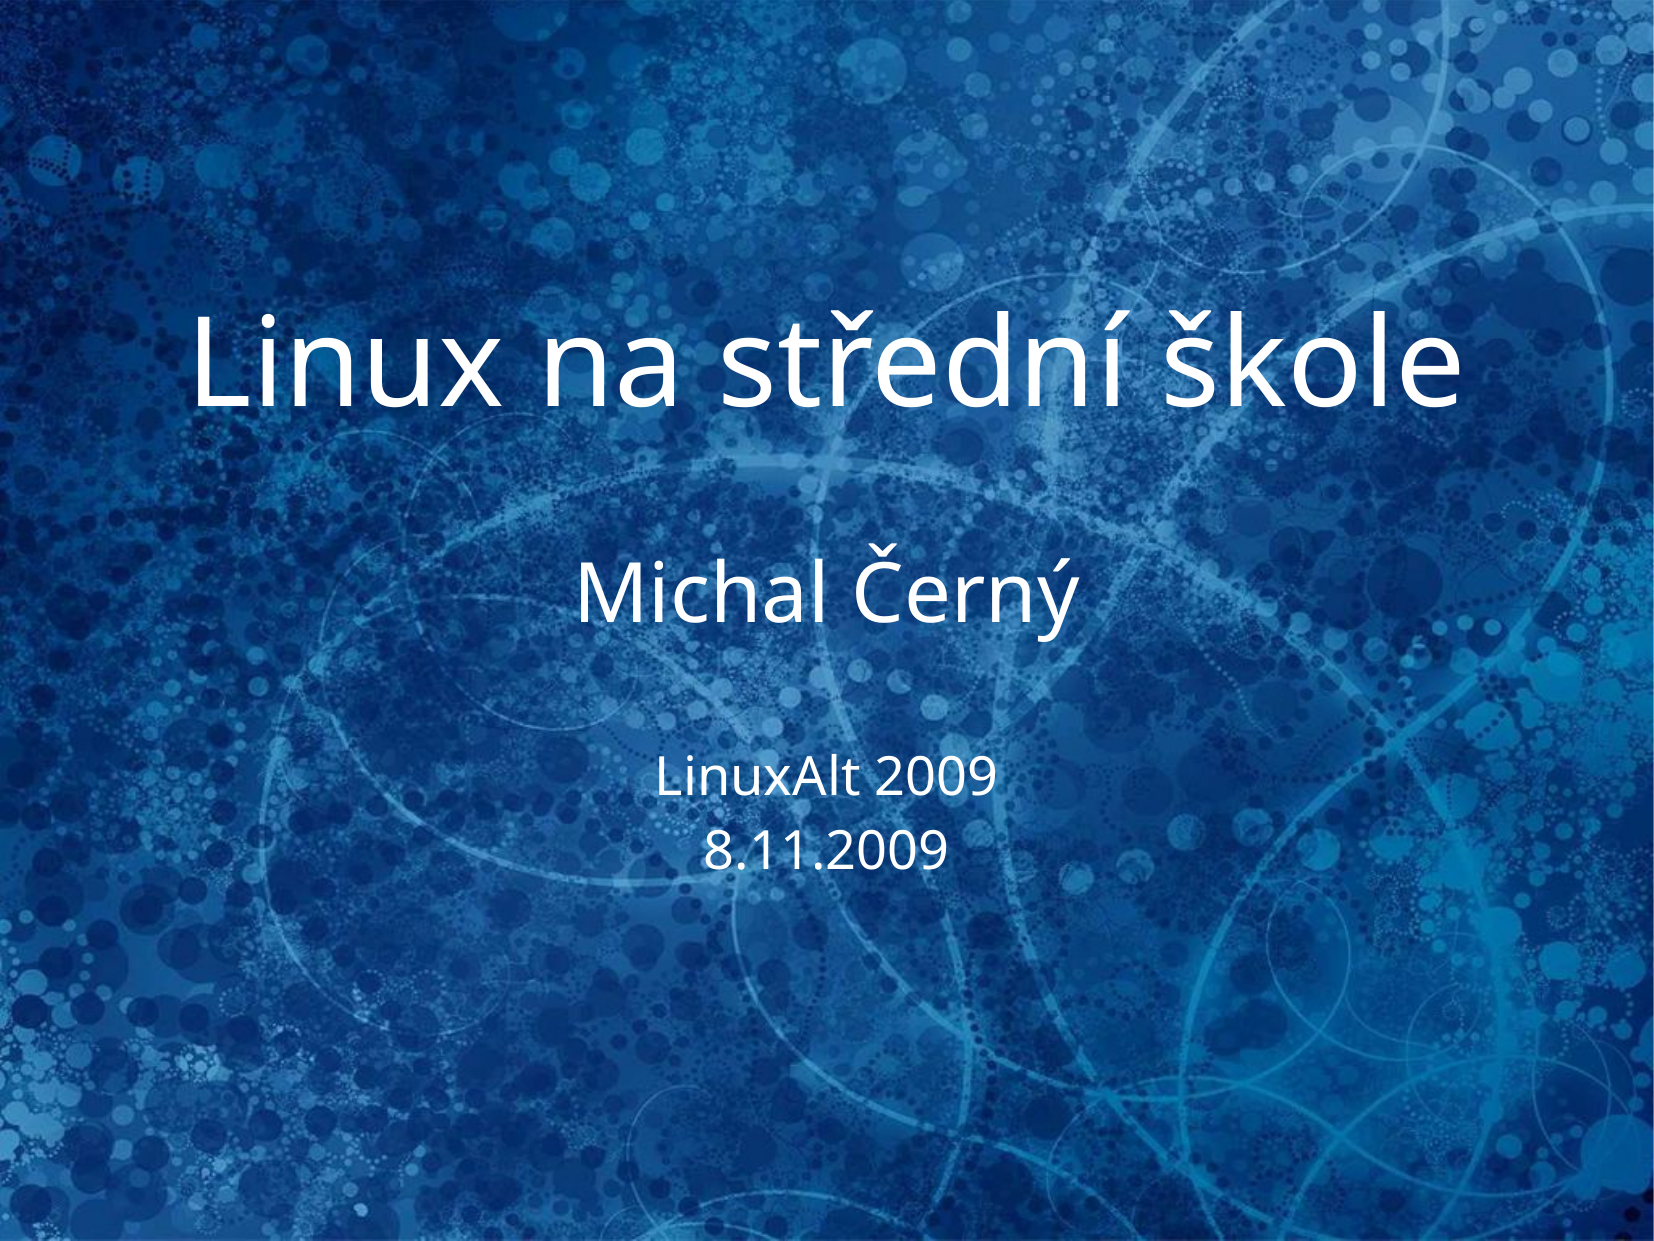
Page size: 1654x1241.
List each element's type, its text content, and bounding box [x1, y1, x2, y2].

subtitle Linux na střední škole Michal Černý LinuxAlt 2009 8.11.2009 [82, 49, 1571, 1109]
picture [0, 0, 1654, 1241]
